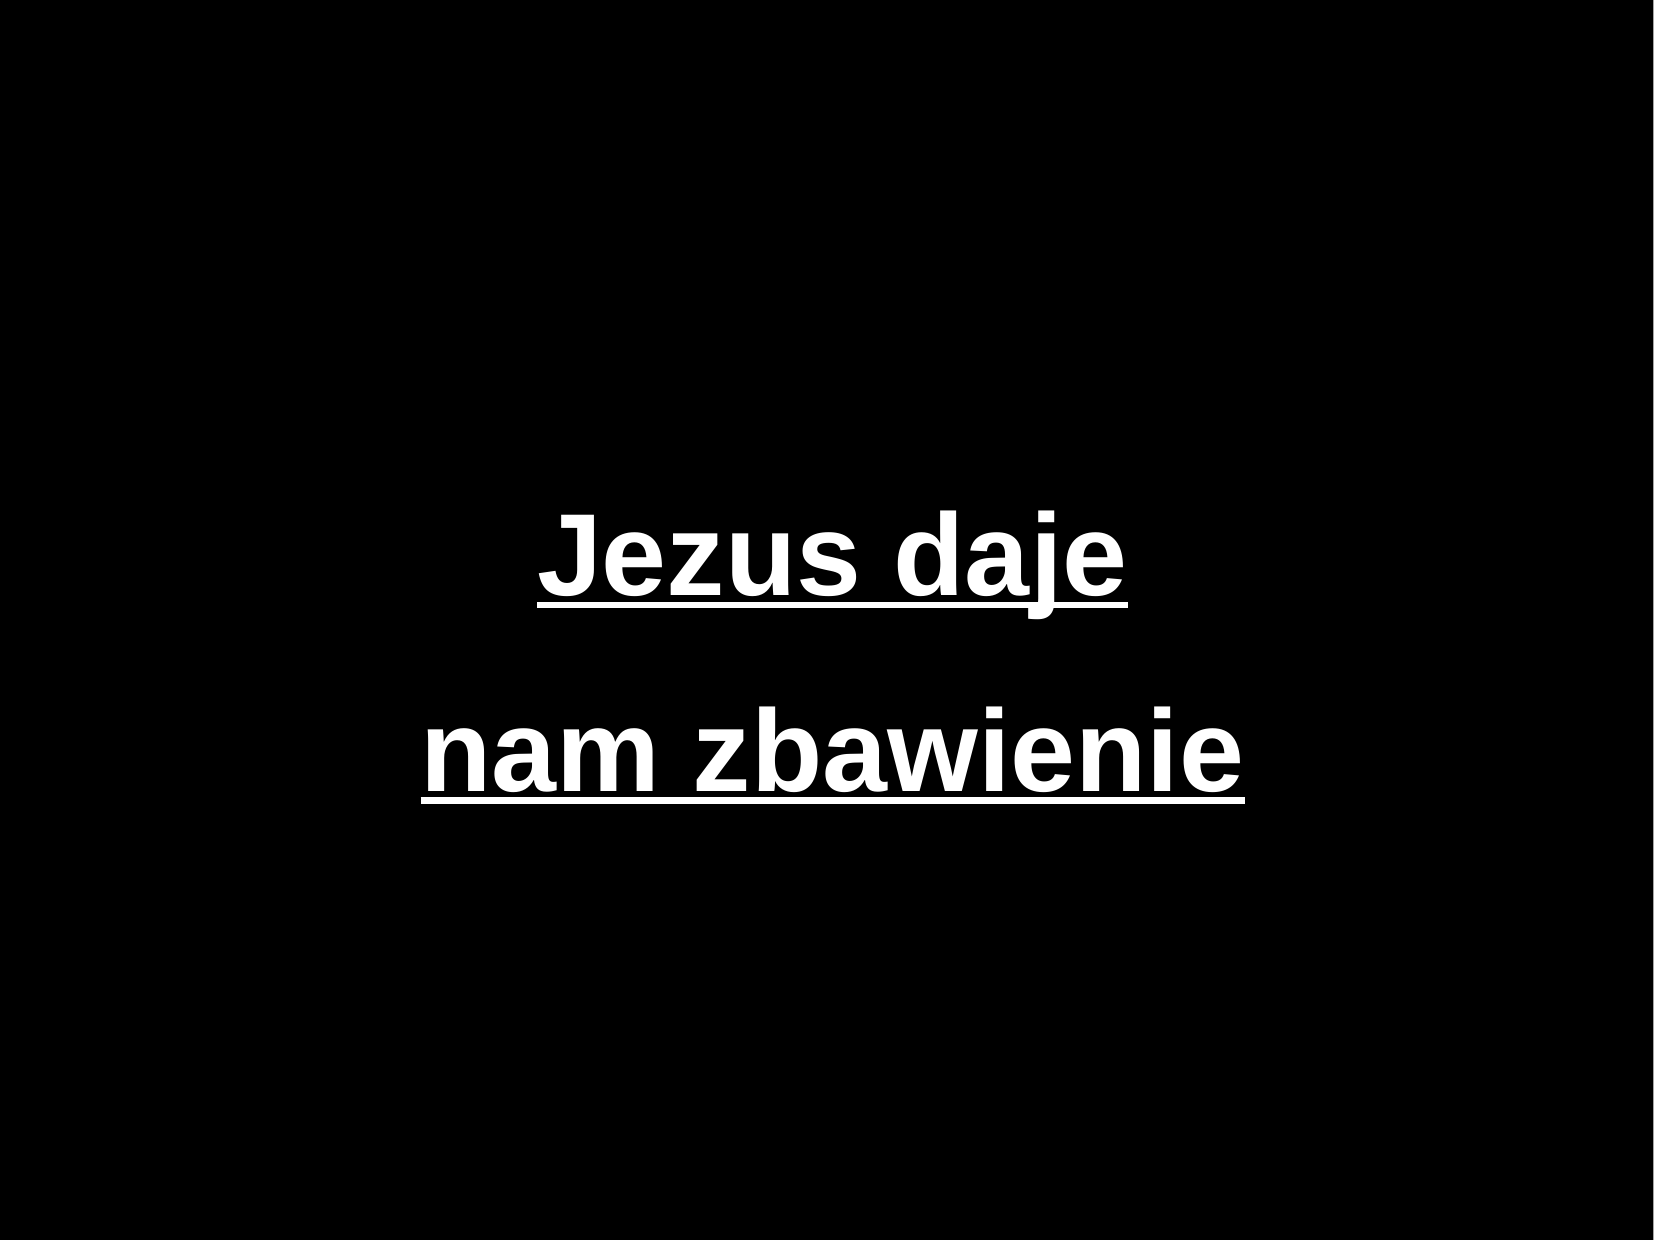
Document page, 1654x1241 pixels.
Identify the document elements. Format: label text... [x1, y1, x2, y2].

subtitle Jezus daje nam zbawienie [11, 0, 1654, 1241]
